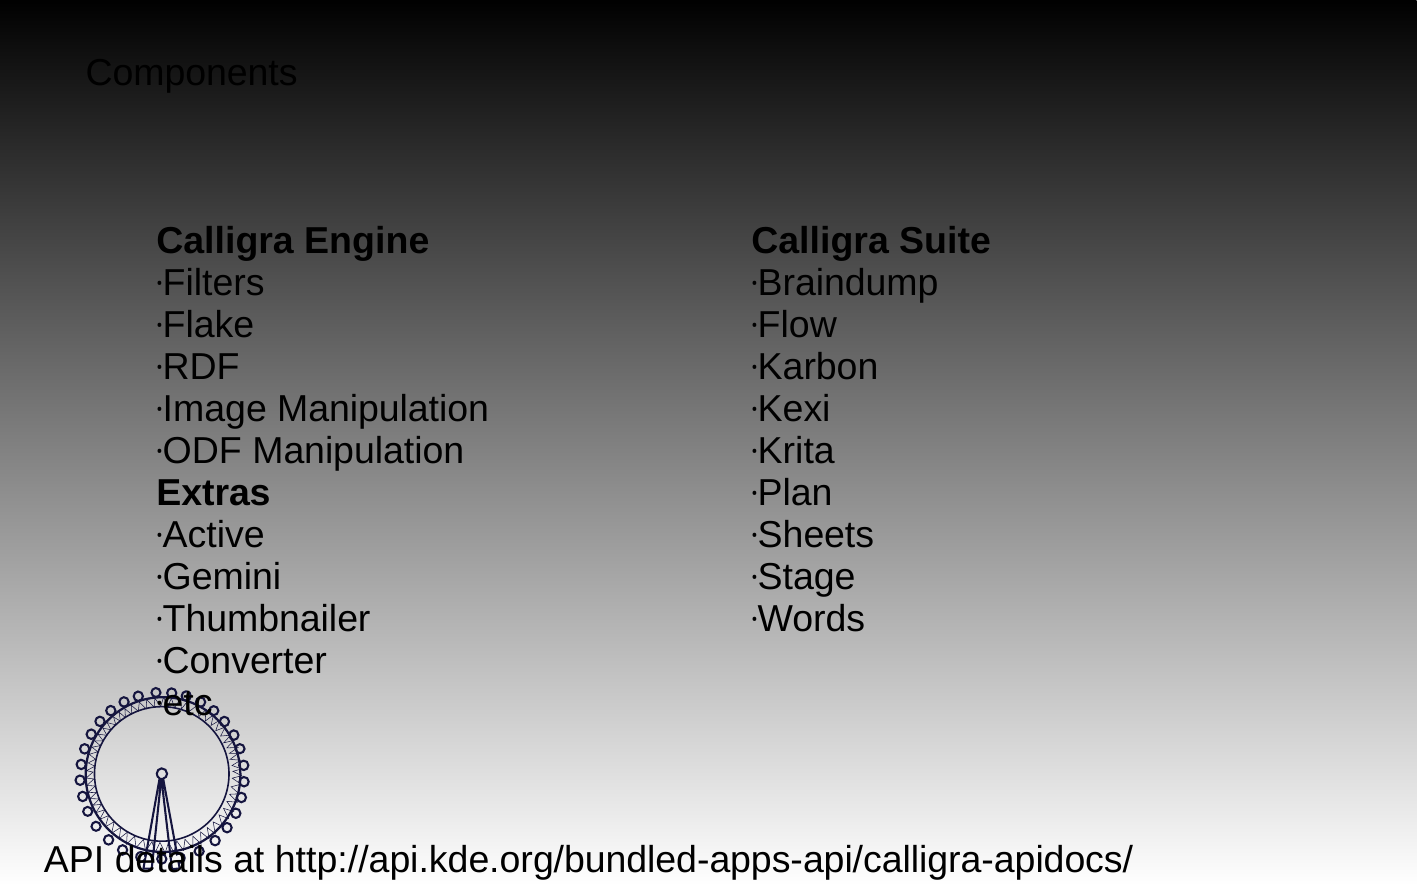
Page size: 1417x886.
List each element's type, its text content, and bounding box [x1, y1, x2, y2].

text_box API details at http://api.kde.org/bundled-apps-api/calligra-apidocs/ [29, 830, 1383, 875]
text_box [246, 875, 872, 886]
text_box [246, 580, 872, 830]
list Calligra Suite Braindump Flow Karbon Kexi Krita Plan Sheets Stage Words [736, 212, 1276, 753]
title Components [70, 44, 1346, 186]
list Calligra Engine Filters Flake RDF Image Manipulation ODF Manipulation Extras Active Gemini Thumbnailer Converter etc [141, 212, 681, 753]
